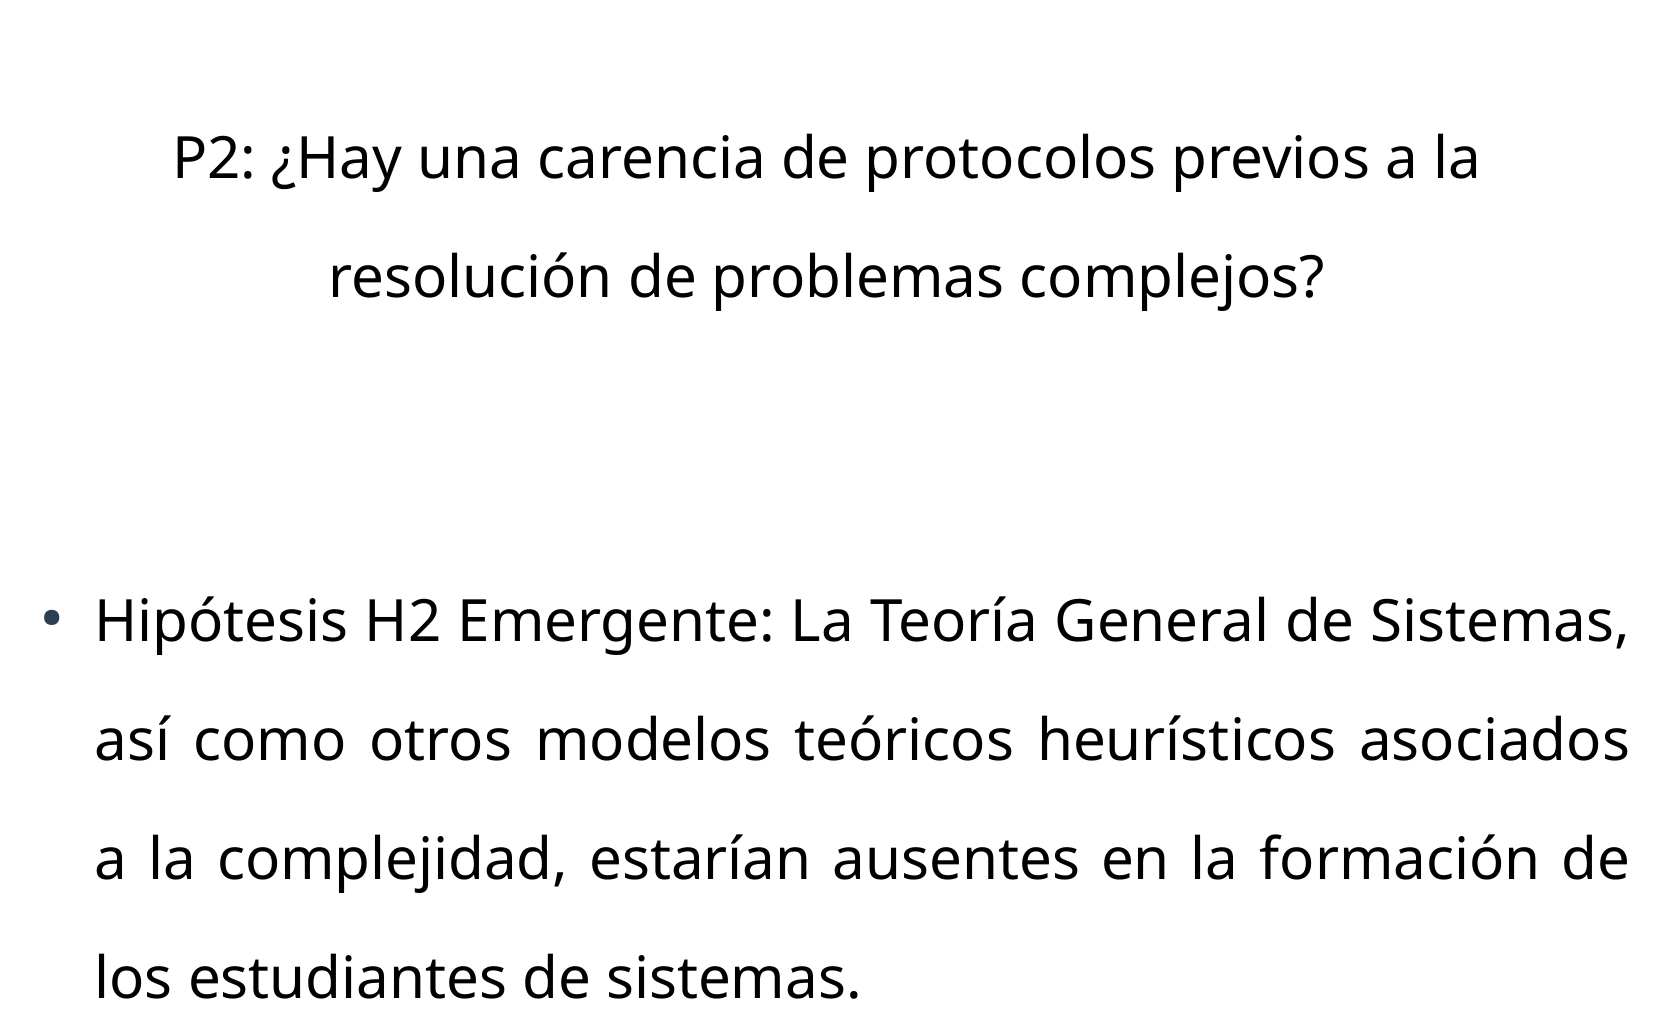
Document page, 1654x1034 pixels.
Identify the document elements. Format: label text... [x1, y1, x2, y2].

text_box P2: ¿Hay una carencia de protocolos previos a la resolución de problemas complejos? Hipótesis H2 Emergente: La Teoría General de Sistemas, así como otros modelos teóricos heurísticos asociados a la complejidad, estarían ausentes en la formación de los estudiantes de sistemas. [23, 76, 1630, 1034]
